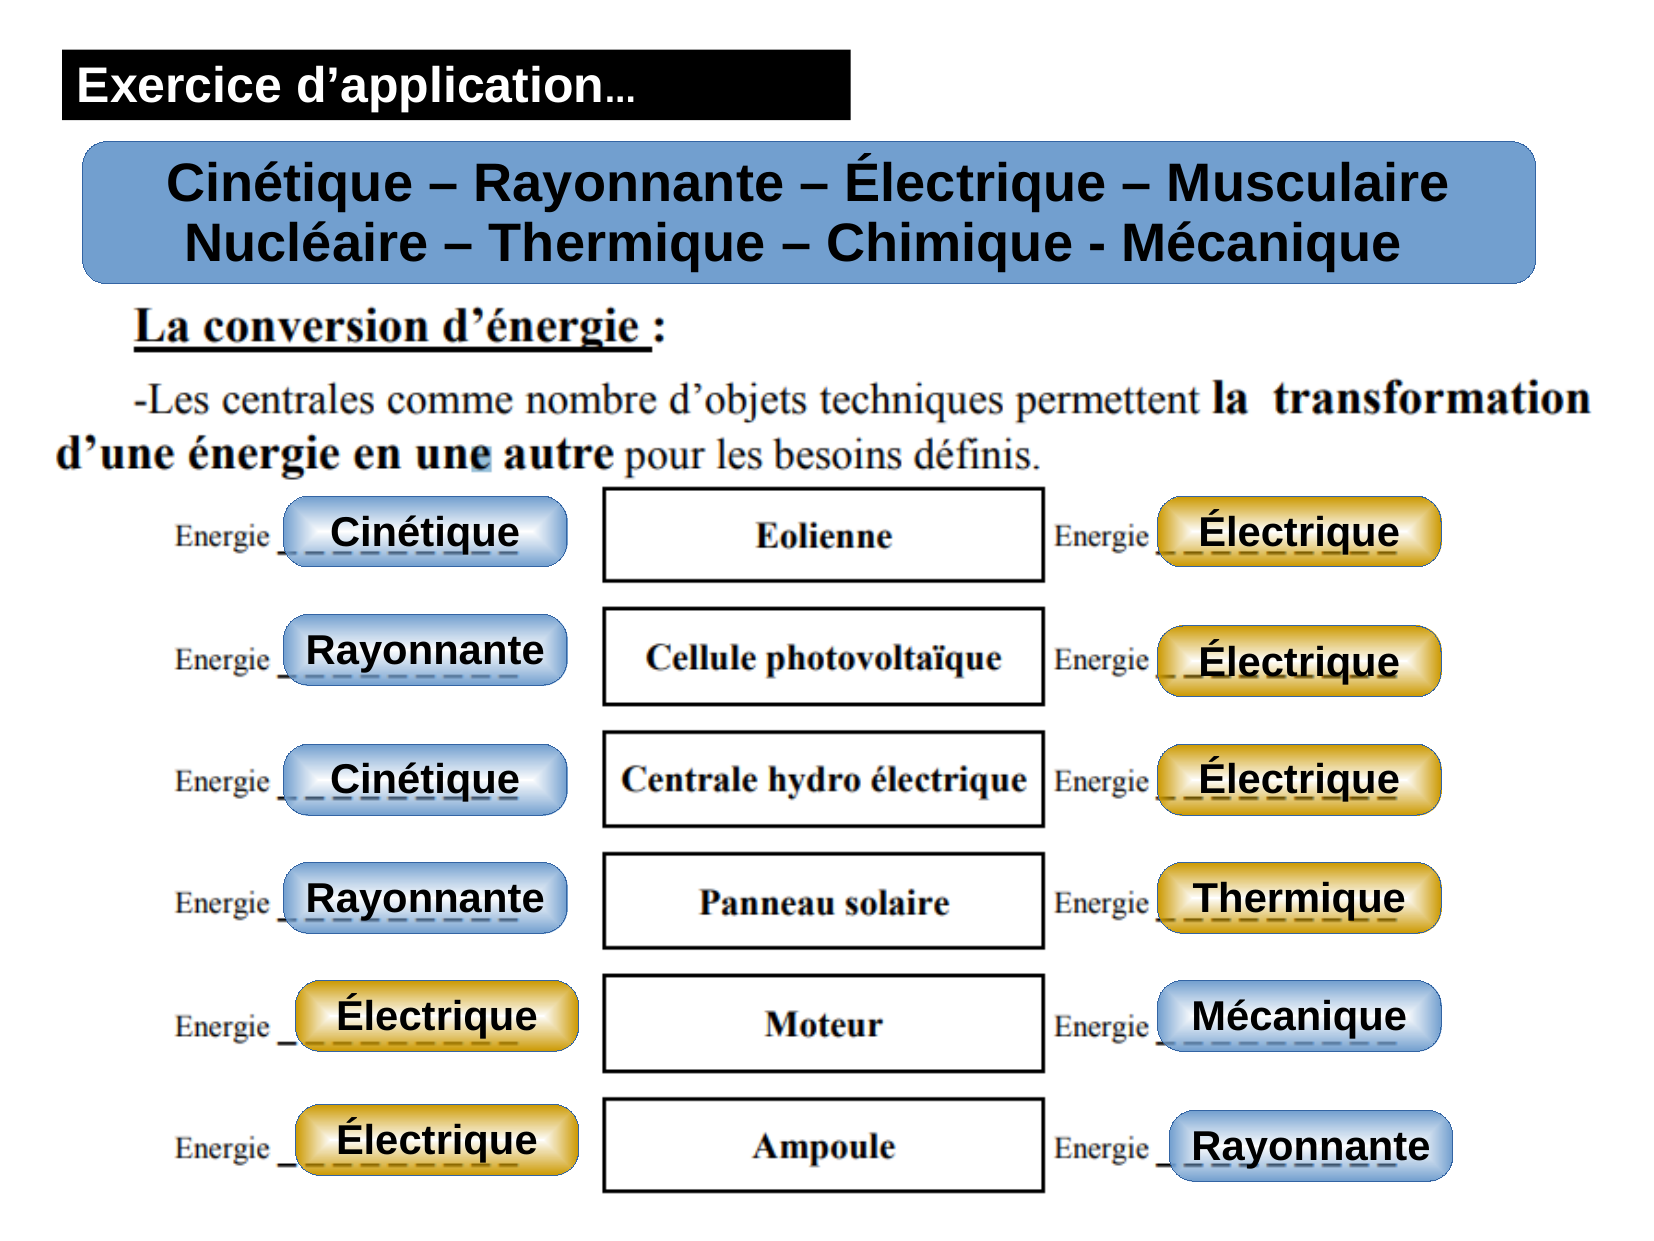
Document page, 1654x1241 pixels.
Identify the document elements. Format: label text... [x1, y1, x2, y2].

text_box Cinétique [283, 744, 567, 816]
text_box Électrique [295, 1104, 579, 1176]
text_box Cinétique – Rayonnante – Électrique – Musculaire Nucléaire – Thermique – Chimique - Mécanique [82, 141, 1536, 284]
text_box Mécanique [1157, 980, 1442, 1052]
text_box Électrique [1157, 625, 1442, 697]
text_box Rayonnante [1169, 1110, 1453, 1182]
text_box Thermique [1157, 862, 1442, 934]
text_box Électrique [1157, 496, 1442, 567]
text_box Cinétique [283, 496, 567, 567]
text_box Électrique [1157, 744, 1442, 816]
text_box Rayonnante [283, 862, 567, 934]
picture [31, 290, 1597, 1223]
text_box Exercice d’application... [62, 49, 851, 121]
text_box Électrique [295, 980, 579, 1052]
text_box Rayonnante [283, 614, 567, 686]
